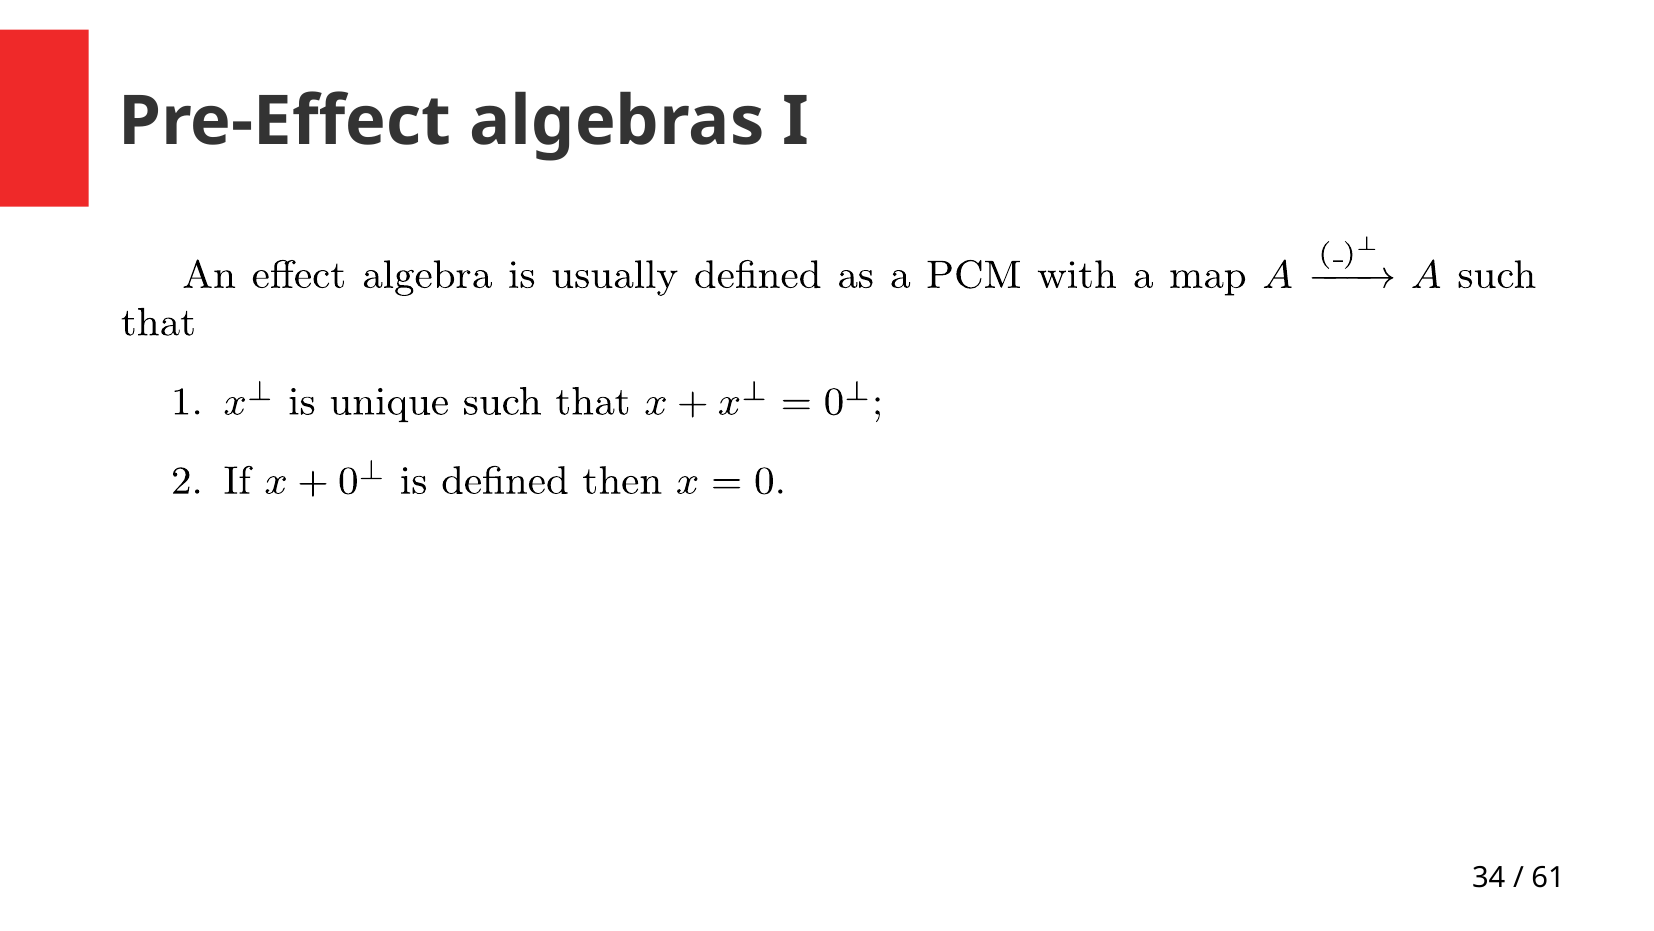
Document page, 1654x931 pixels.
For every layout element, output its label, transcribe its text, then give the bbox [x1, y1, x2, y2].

text_box [121, 236, 1536, 497]
title Pre-Effect algebras I [118, 29, 1595, 207]
